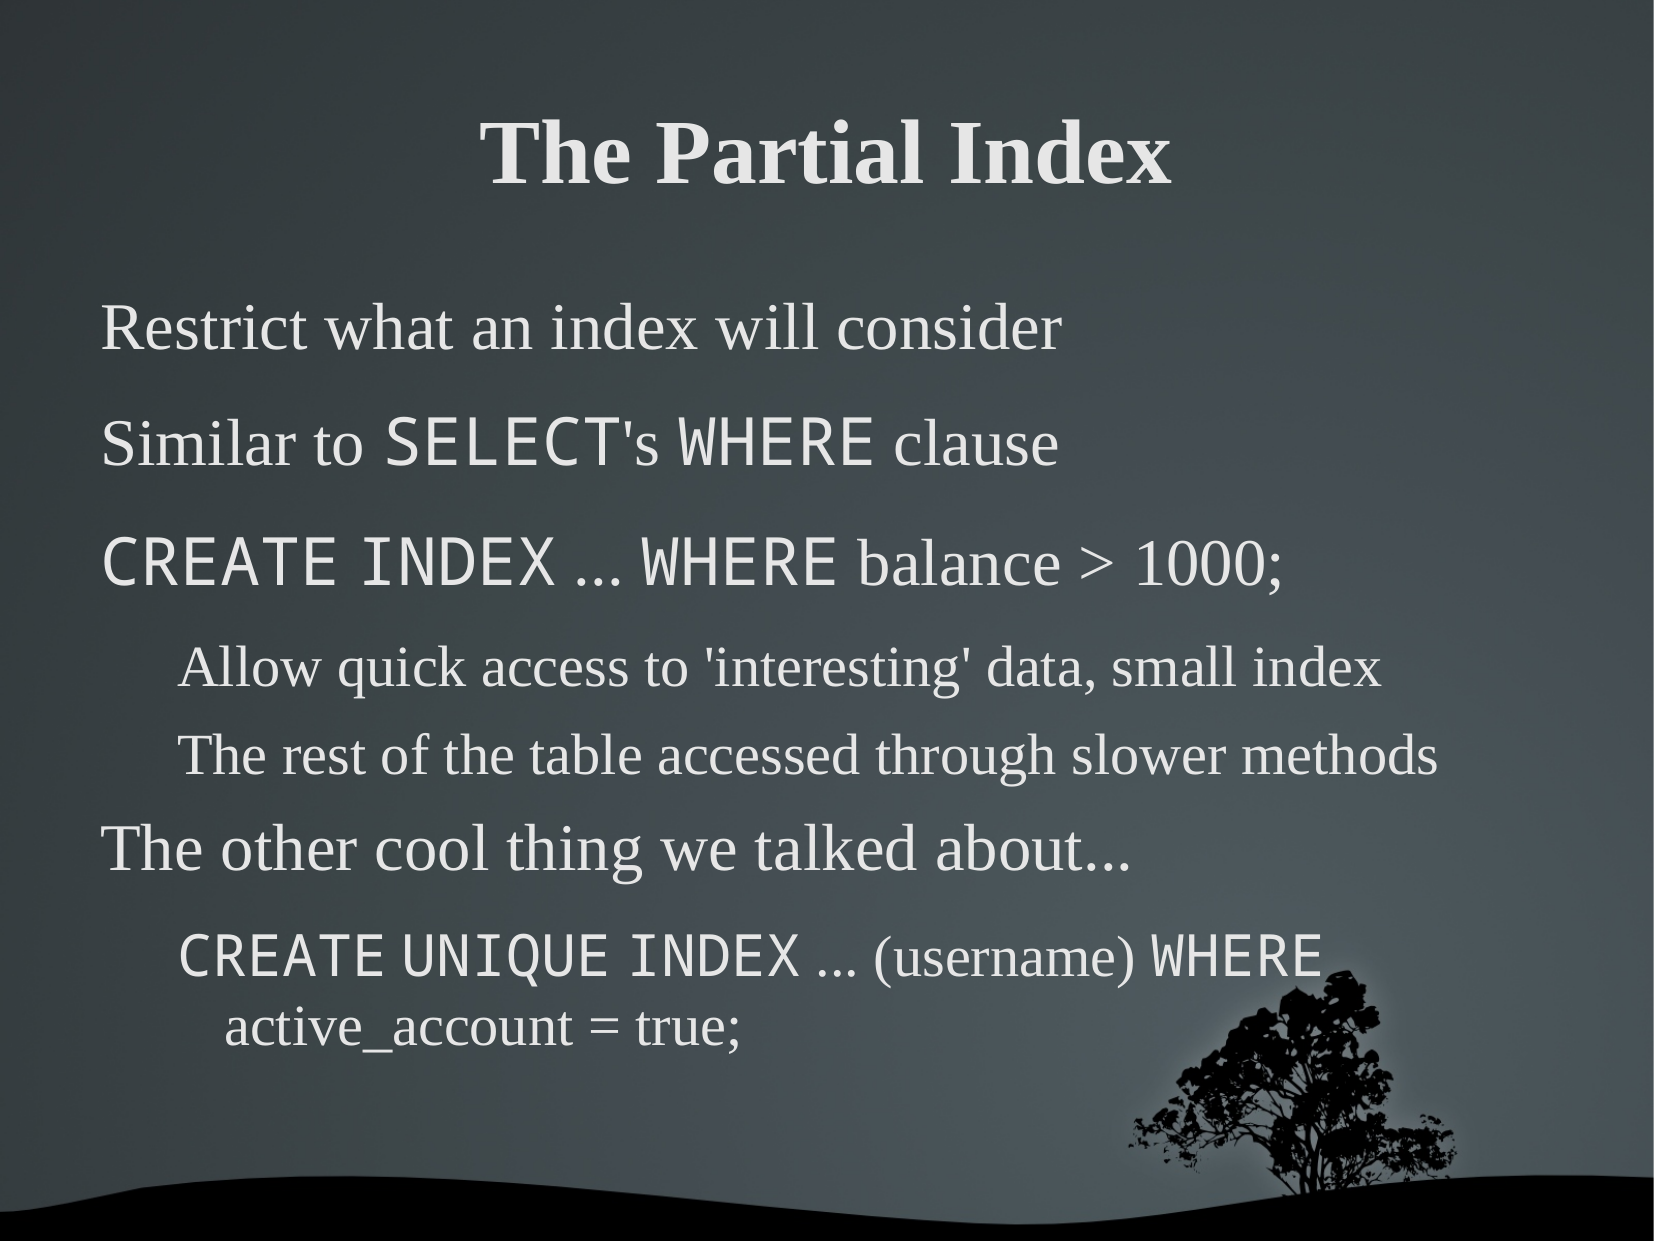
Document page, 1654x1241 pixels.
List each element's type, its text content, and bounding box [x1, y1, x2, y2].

list Restrict what an index will consider Similar to SELECT's WHERE clause CREATE INDEX ... WHERE balance > 1000; Allow quick access to 'interesting' data, small index The rest of the table accessed through slower methods The other cool thing we talked about... CREATE UNIQUE INDEX ... (username) WHERE active_account = true; [82, 290, 1571, 1094]
title The Partial Index [82, 56, 1571, 250]
picture [0, 0, 1654, 1241]
